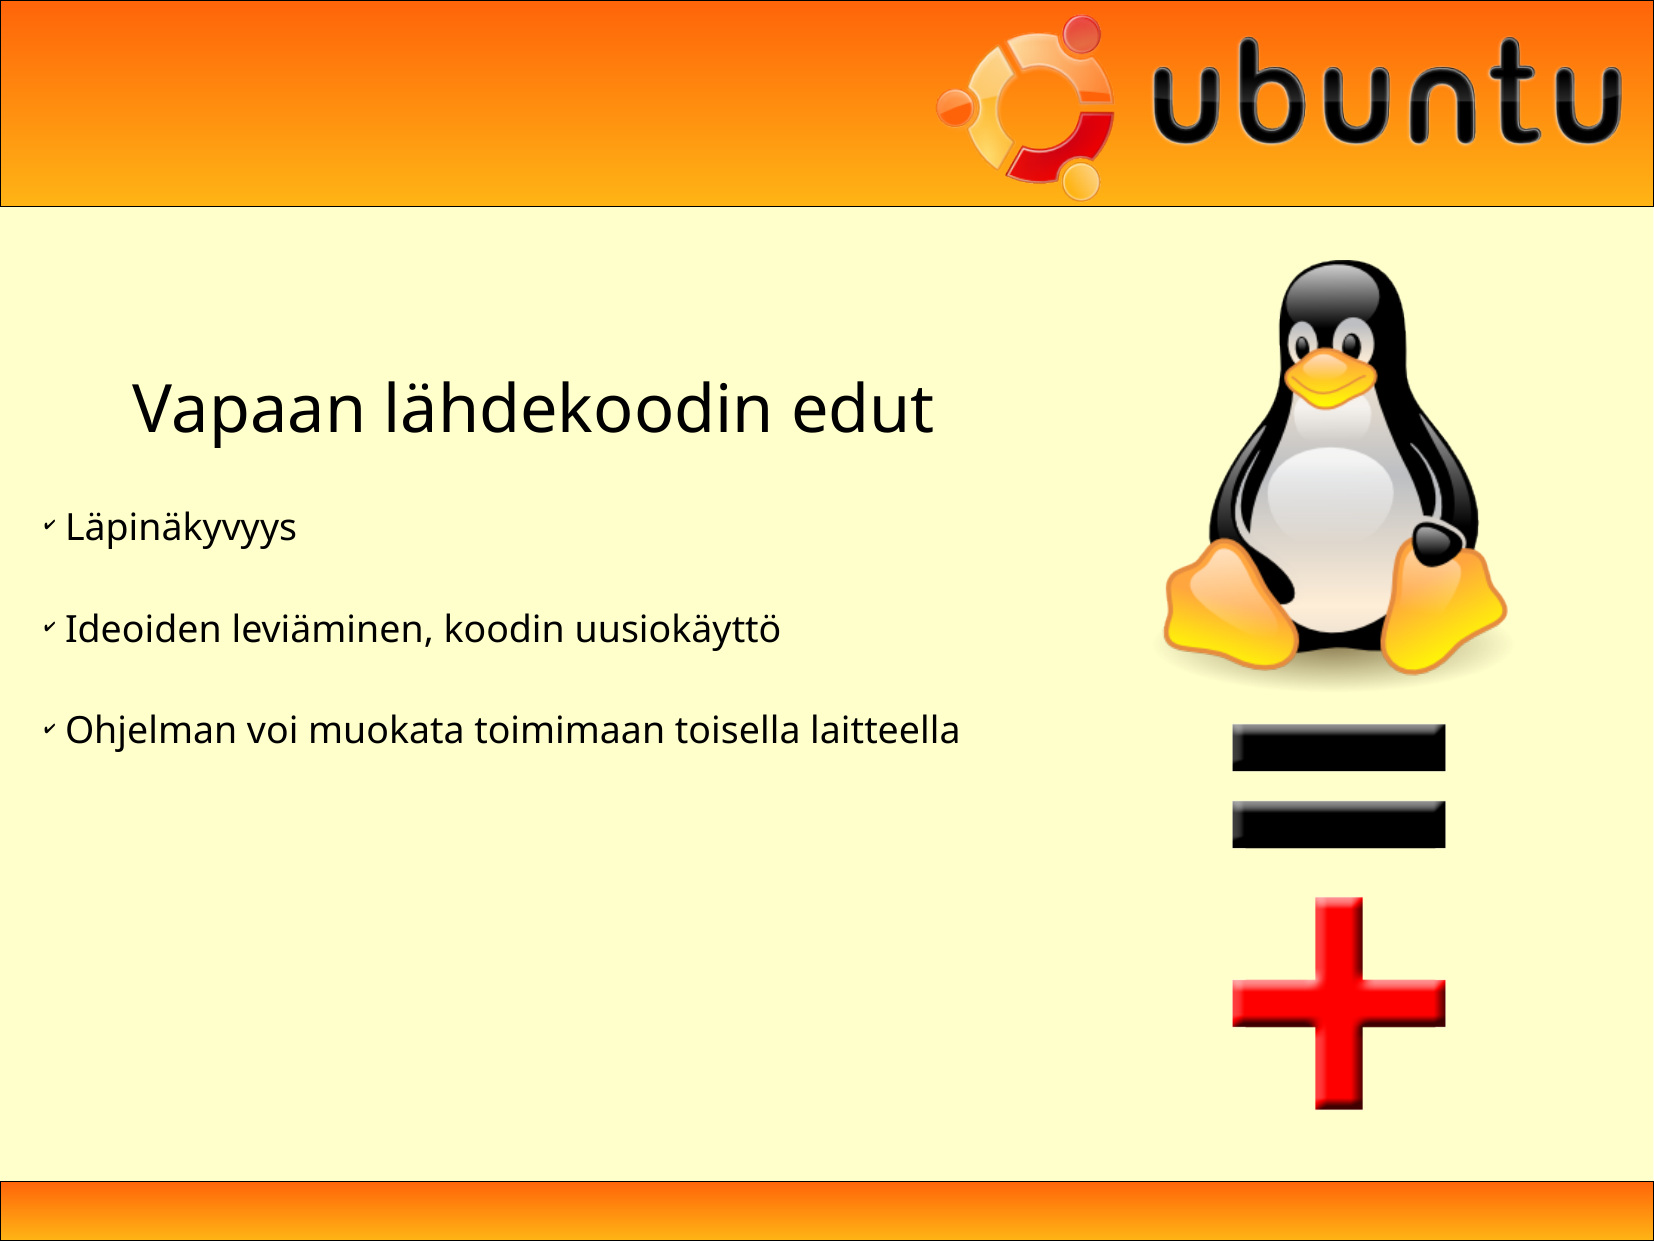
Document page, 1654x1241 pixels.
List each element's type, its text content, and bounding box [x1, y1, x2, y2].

text_box [0, 1181, 1654, 1241]
text_box Läpinäkyvyys Ideoiden leviäminen, koodin uusiokäyttö Ohjelman voi muokata toimimaan toisella laitteella [29, 492, 950, 718]
picture [1151, 260, 1529, 1123]
picture [915, 0, 1654, 218]
text_box [0, 0, 915, 207]
text_box Vapaan lähdekoodin edut [118, 354, 924, 474]
